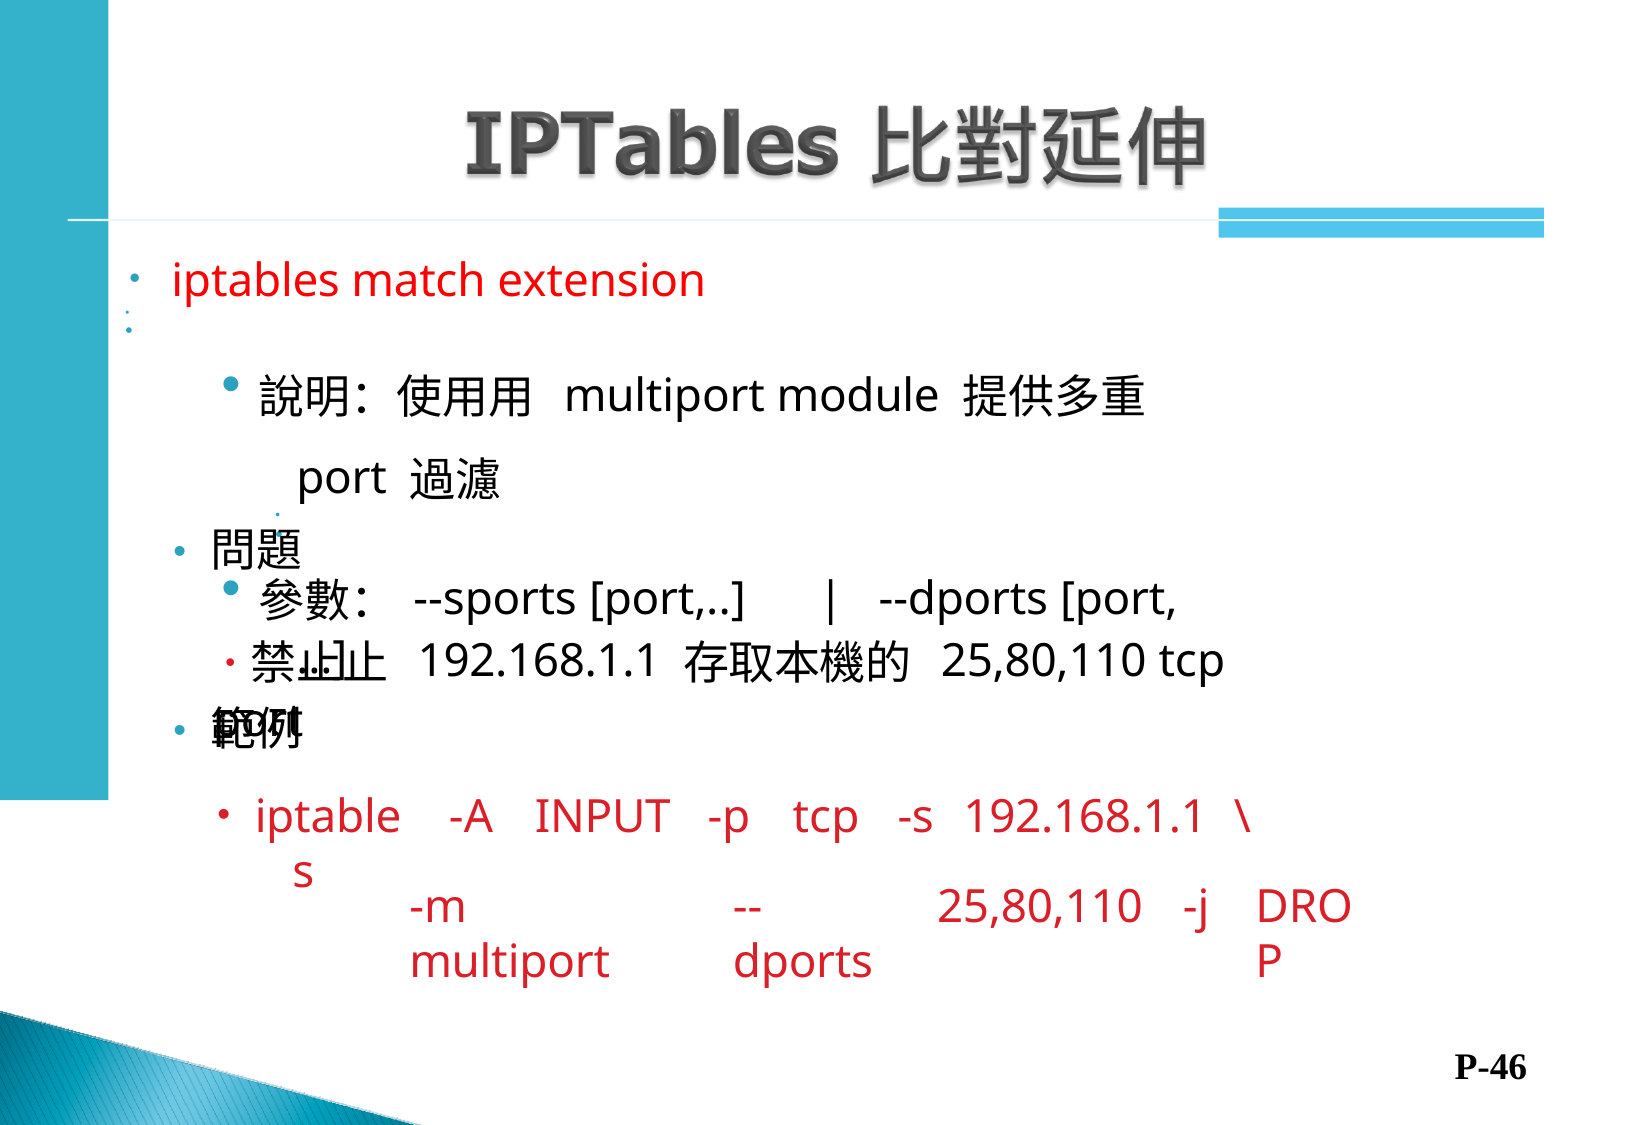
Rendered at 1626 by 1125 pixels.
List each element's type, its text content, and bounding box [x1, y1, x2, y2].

text_box -A INPUT -p [446, 786, 752, 843]
text_box [453, 81, 1218, 203]
text_box • [171, 526, 189, 573]
text_box 25,80,110 -j [935, 876, 1215, 933]
text_box • [171, 706, 189, 752]
text_box --dports [730, 876, 897, 933]
text_box tcp -s 192.168.1.1 \ [790, 786, 1254, 843]
text_box 問題 • 禁⽌止 192.168.1.1 存取本機的 25,80,110 tcp port [208, 520, 1235, 665]
text_box iptables match extension 說明：使⽤用 multiport module 提供多重 port 過濾 參數：--sports [port,..] | --dports [port,…] [125, 250, 1203, 486]
text_box P-16 [1452, 1042, 1532, 1090]
text_box DROP [1253, 876, 1375, 933]
text_box 範例 iptables [208, 699, 409, 843]
text_box -m multiport [407, 876, 693, 933]
